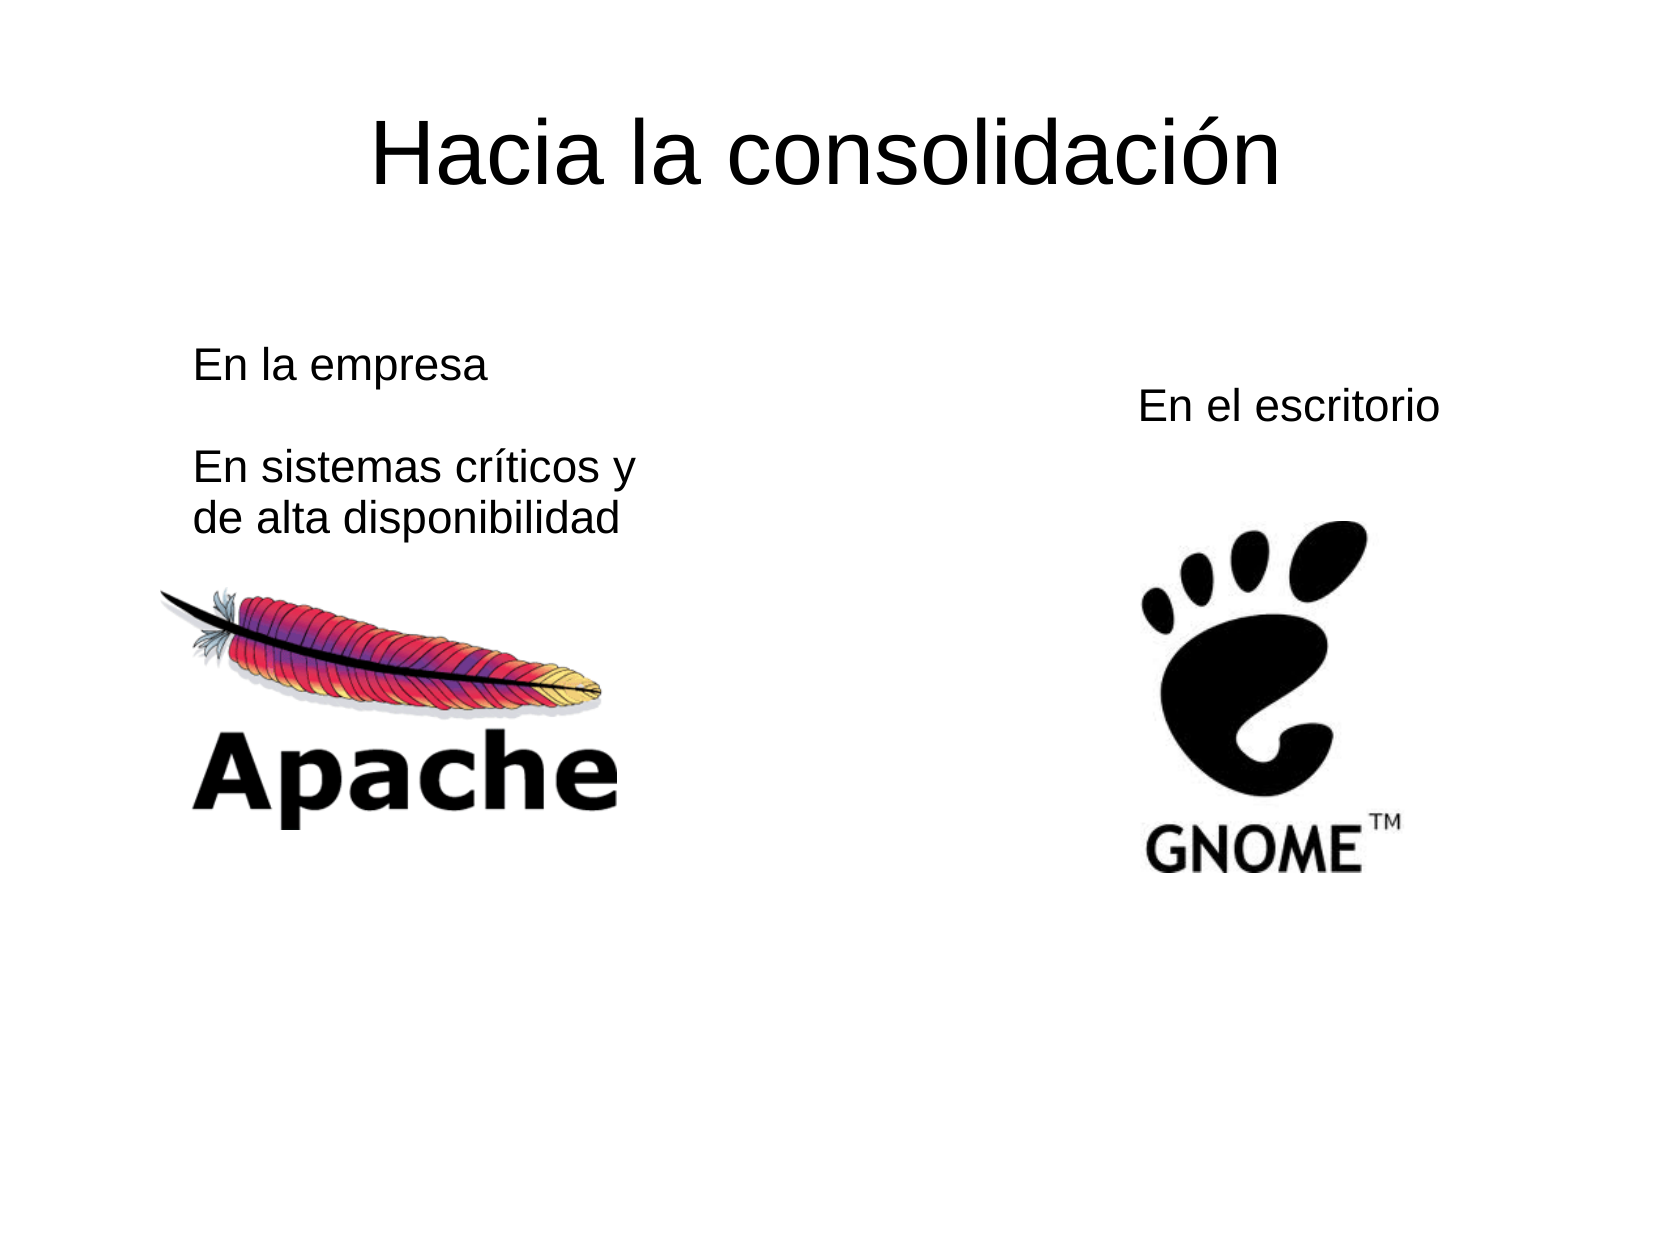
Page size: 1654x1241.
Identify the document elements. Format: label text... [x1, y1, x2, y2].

picture [160, 587, 617, 830]
text_box En el escritorio [1122, 372, 1455, 439]
text_box En la empresa En sistemas críticos y de alta disponibilidad [177, 331, 664, 552]
title Hacia la consolidación [82, 49, 1571, 257]
picture [1078, 521, 1431, 873]
